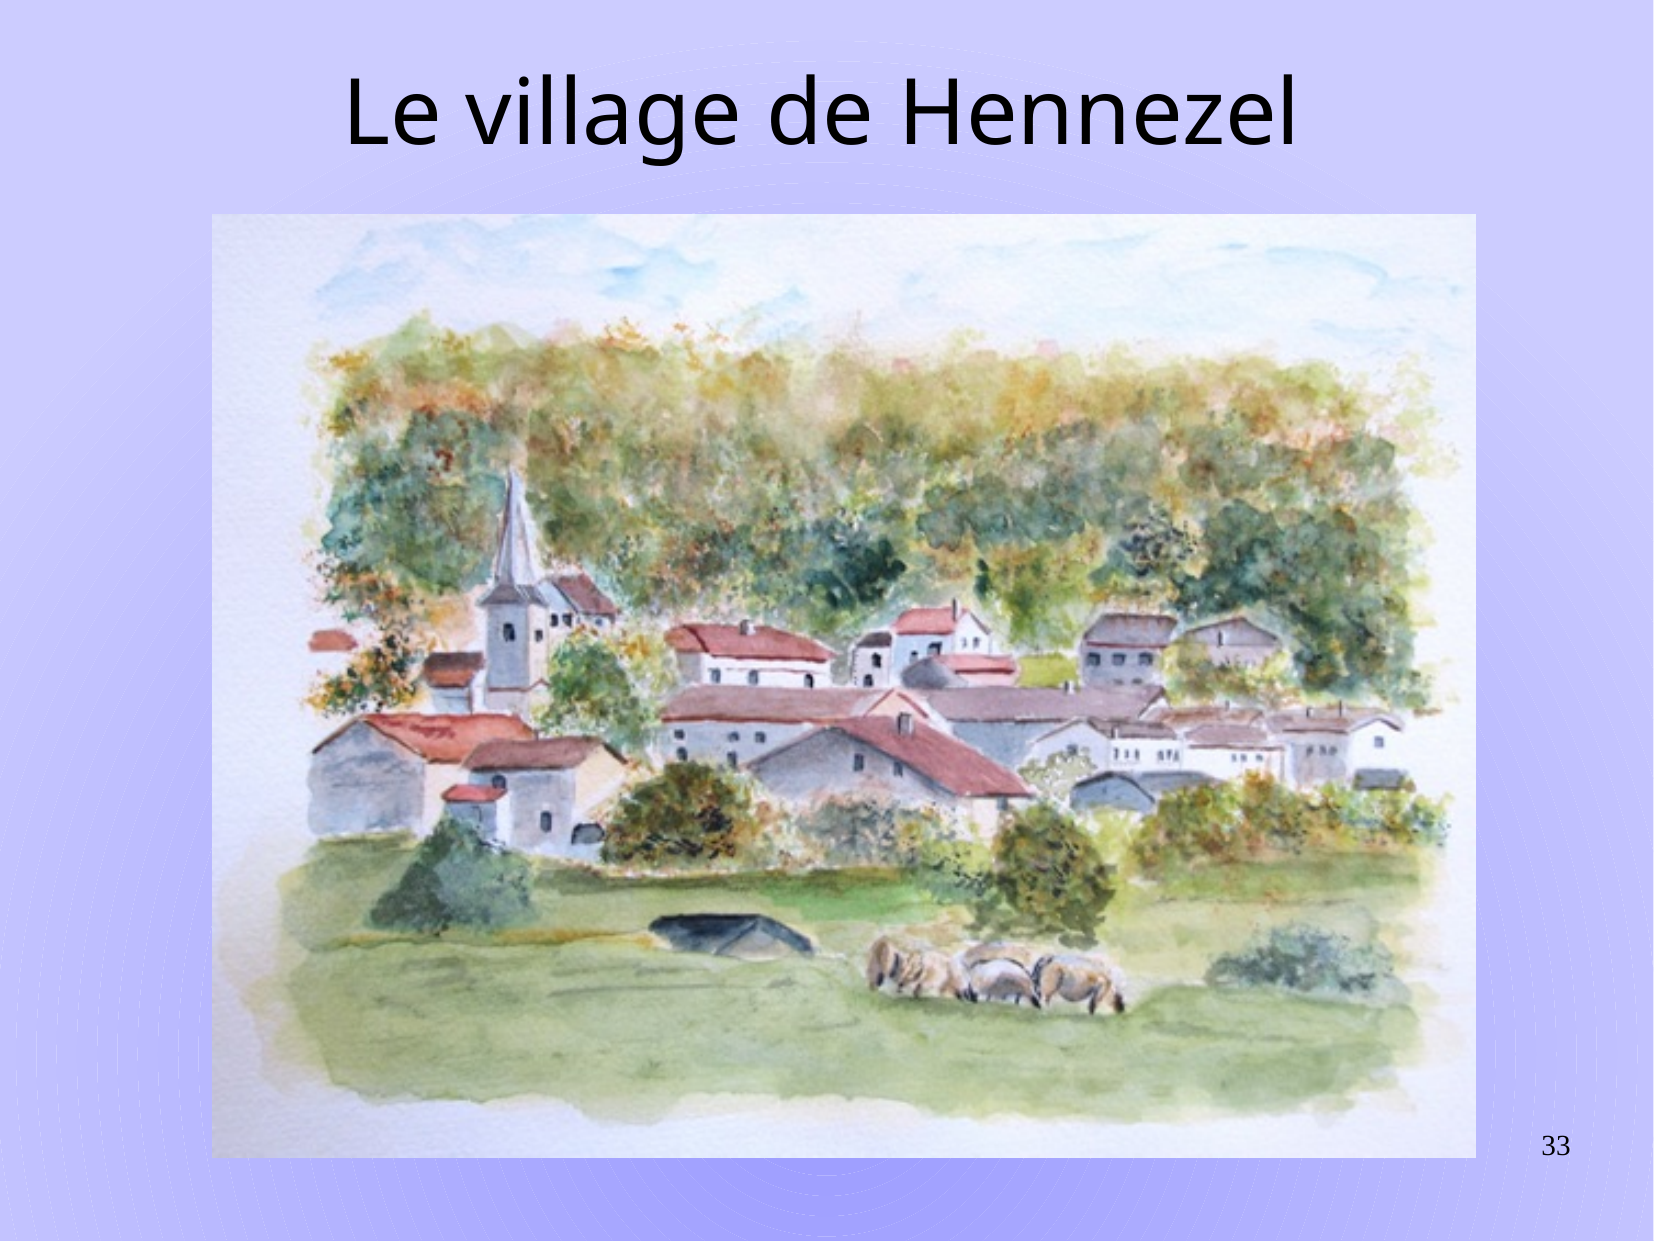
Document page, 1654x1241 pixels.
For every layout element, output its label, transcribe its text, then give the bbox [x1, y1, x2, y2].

picture [212, 214, 1476, 1158]
title Le village de Hennezel [77, 29, 1566, 189]
